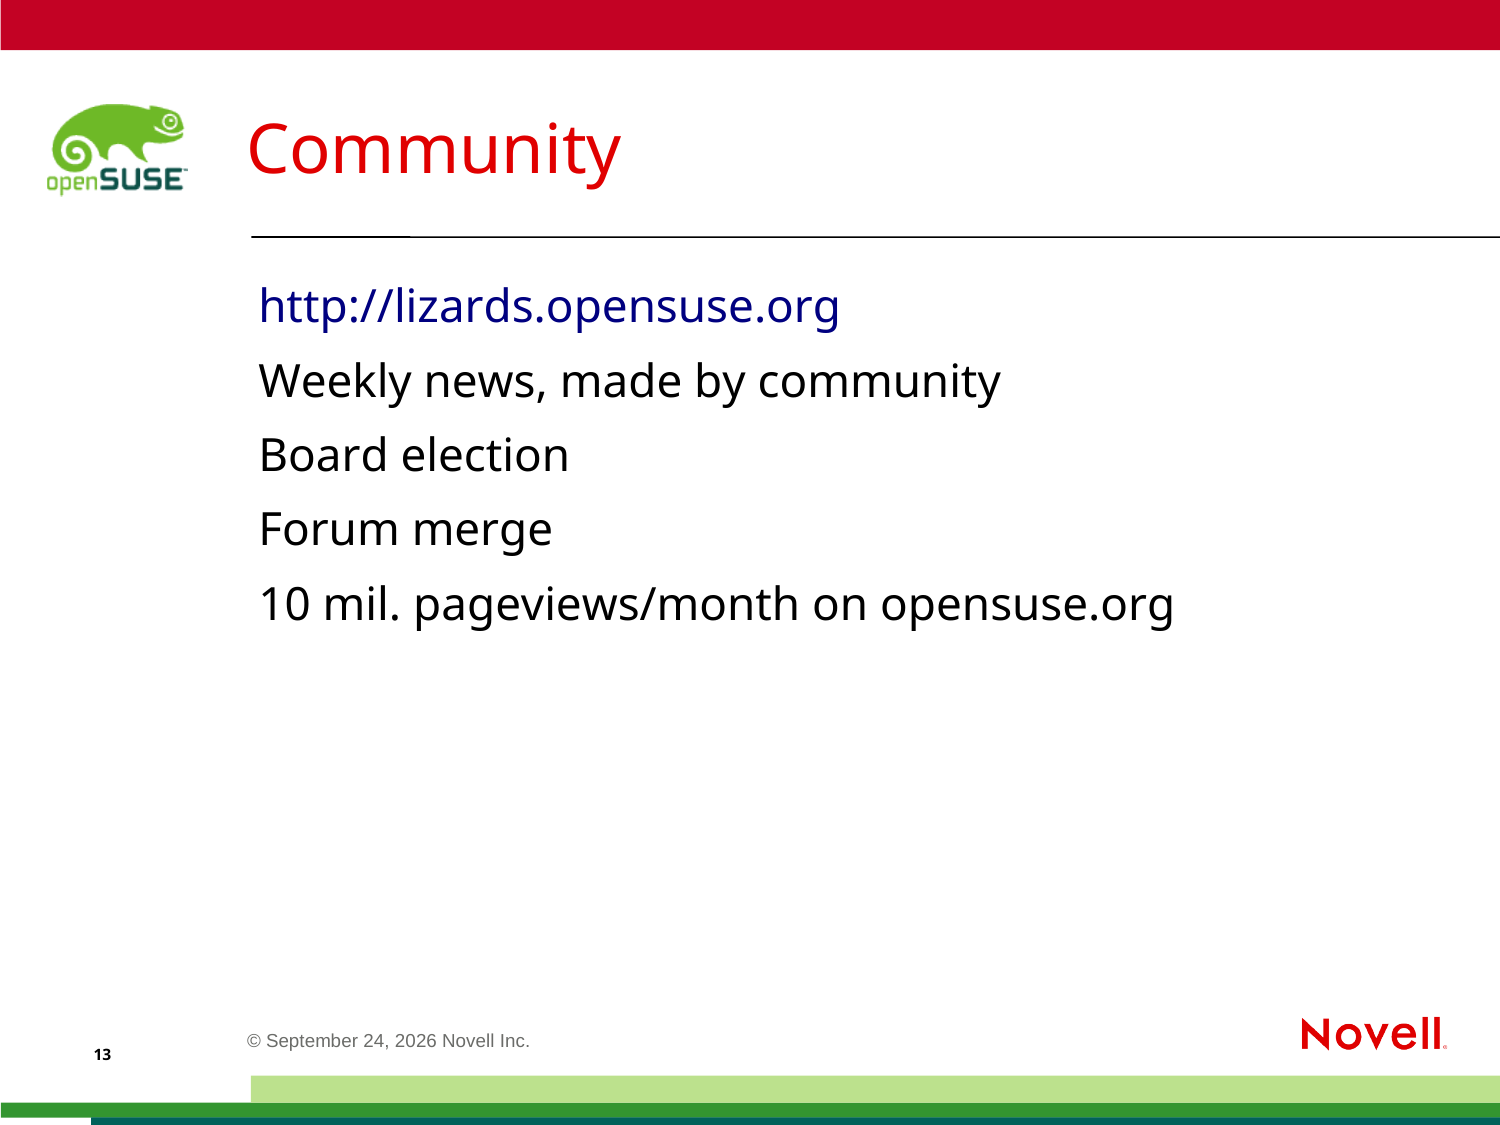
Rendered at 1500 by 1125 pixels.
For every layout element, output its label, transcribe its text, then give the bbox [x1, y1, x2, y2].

picture [47, 104, 188, 197]
picture [1295, 1011, 1453, 1056]
title Community [246, 68, 1409, 231]
list http://lizards.opensuse.org Weekly news, made by community Board election Forum merge 10 mil. pageviews/month on opensuse.org [231, 267, 1445, 980]
